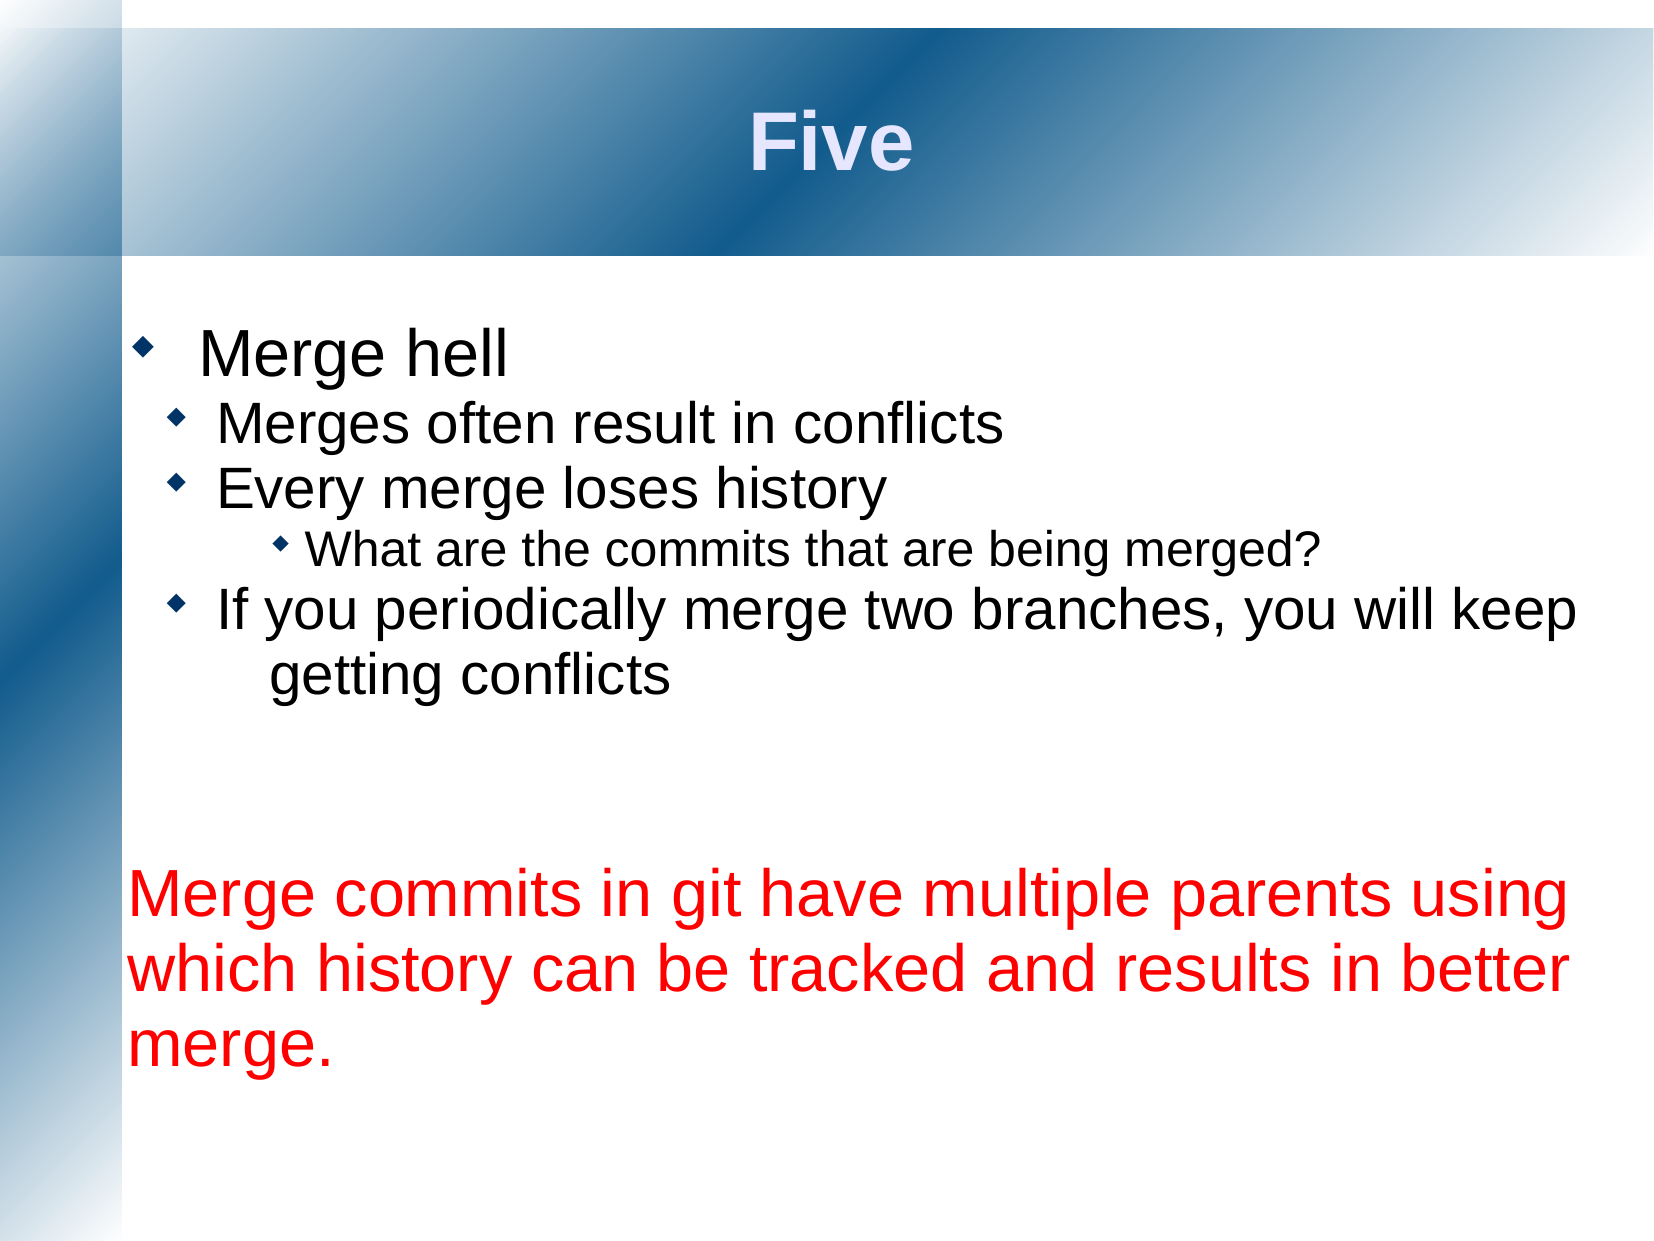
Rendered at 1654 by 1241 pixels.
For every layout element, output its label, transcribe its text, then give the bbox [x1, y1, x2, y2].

list Merge hell Merges often result in conflicts Every merge loses history What are the commits that are being merged? If you periodically merge two branches, you will keep getting conflicts Merge commits in git have multiple parents using which history can be tracked and results in better merge. [127, 316, 1603, 1135]
title Five [125, 37, 1538, 246]
